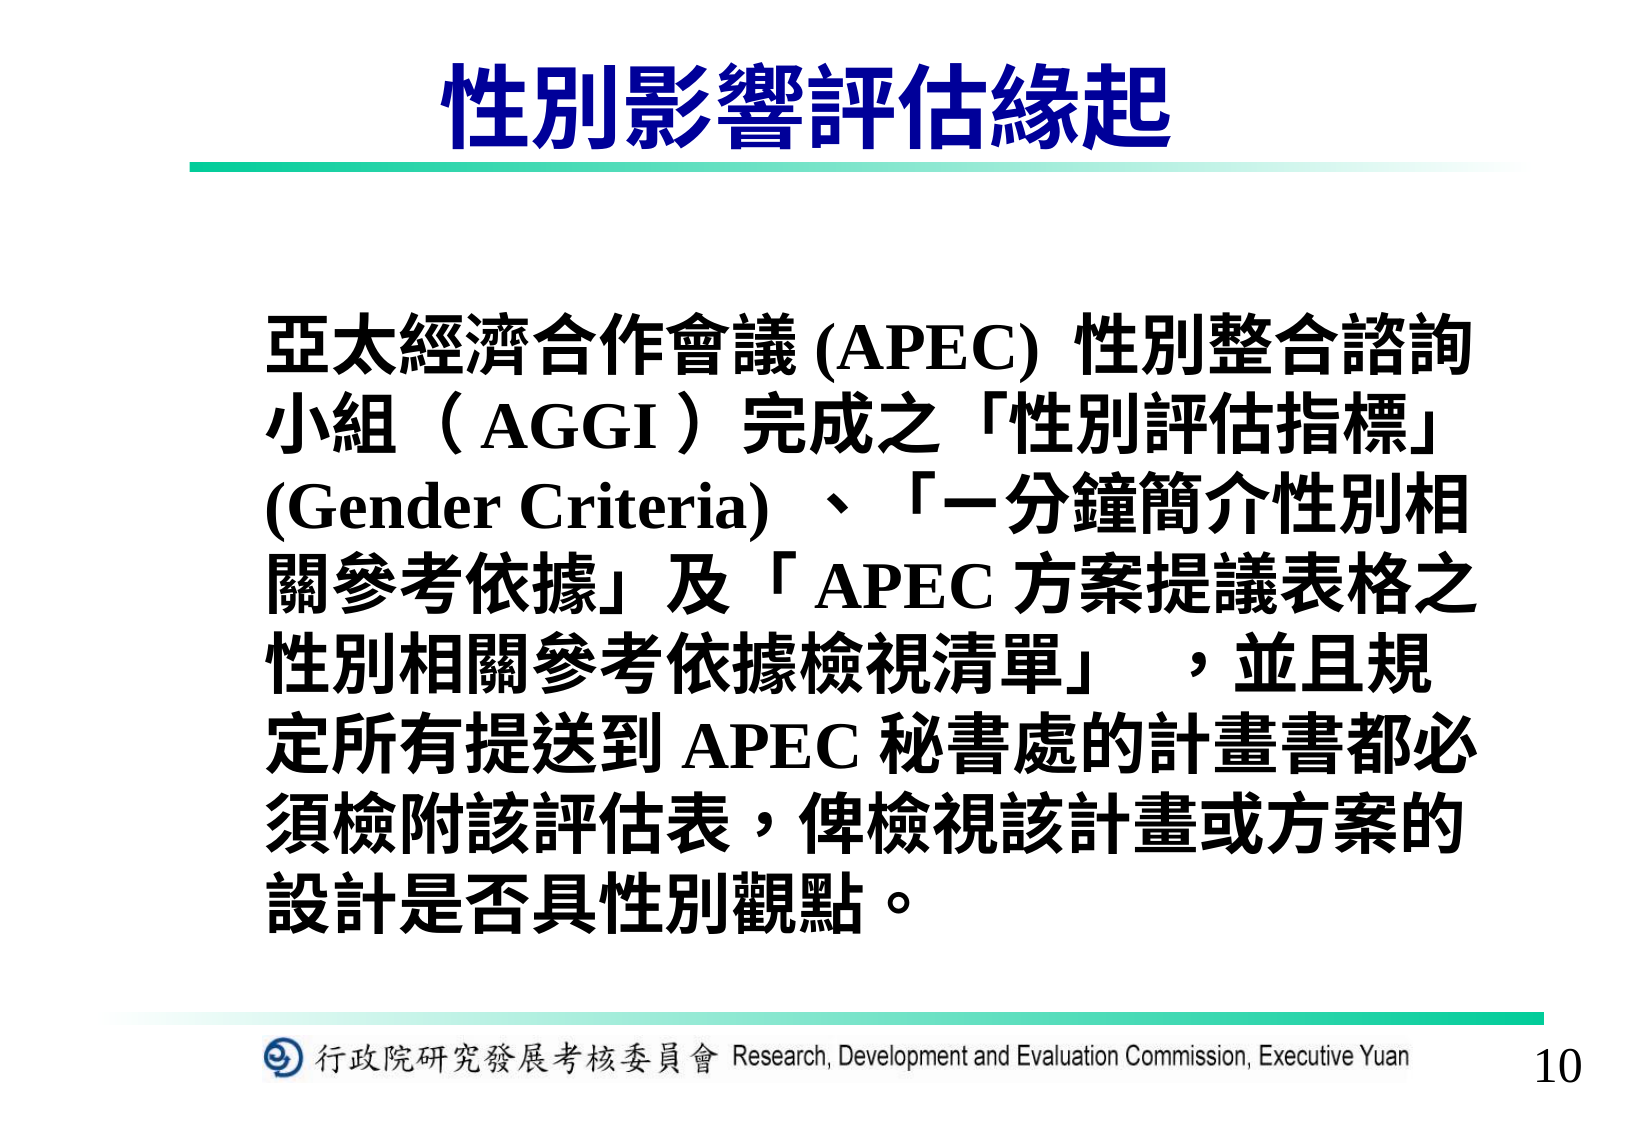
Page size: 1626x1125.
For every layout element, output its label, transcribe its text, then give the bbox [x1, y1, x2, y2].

text_box 亞太經濟合作會議(APEC) 性別整合諮詢小組（AGGI）完成之「性別評估指標」 (Gender Criteria) 、「ㄧ分鐘簡介性別相關參考依據」及「APEC方案提議表格之性別相關參考依據檢視清單」 ，並且規定所有提送到APEC秘書處的計畫書都必須檢附該評估表，俾檢視該計畫或方案的設計是否具性別觀點。 [249, 294, 1501, 1125]
text_box 性別影響評估緣起 [37, 49, 1576, 161]
